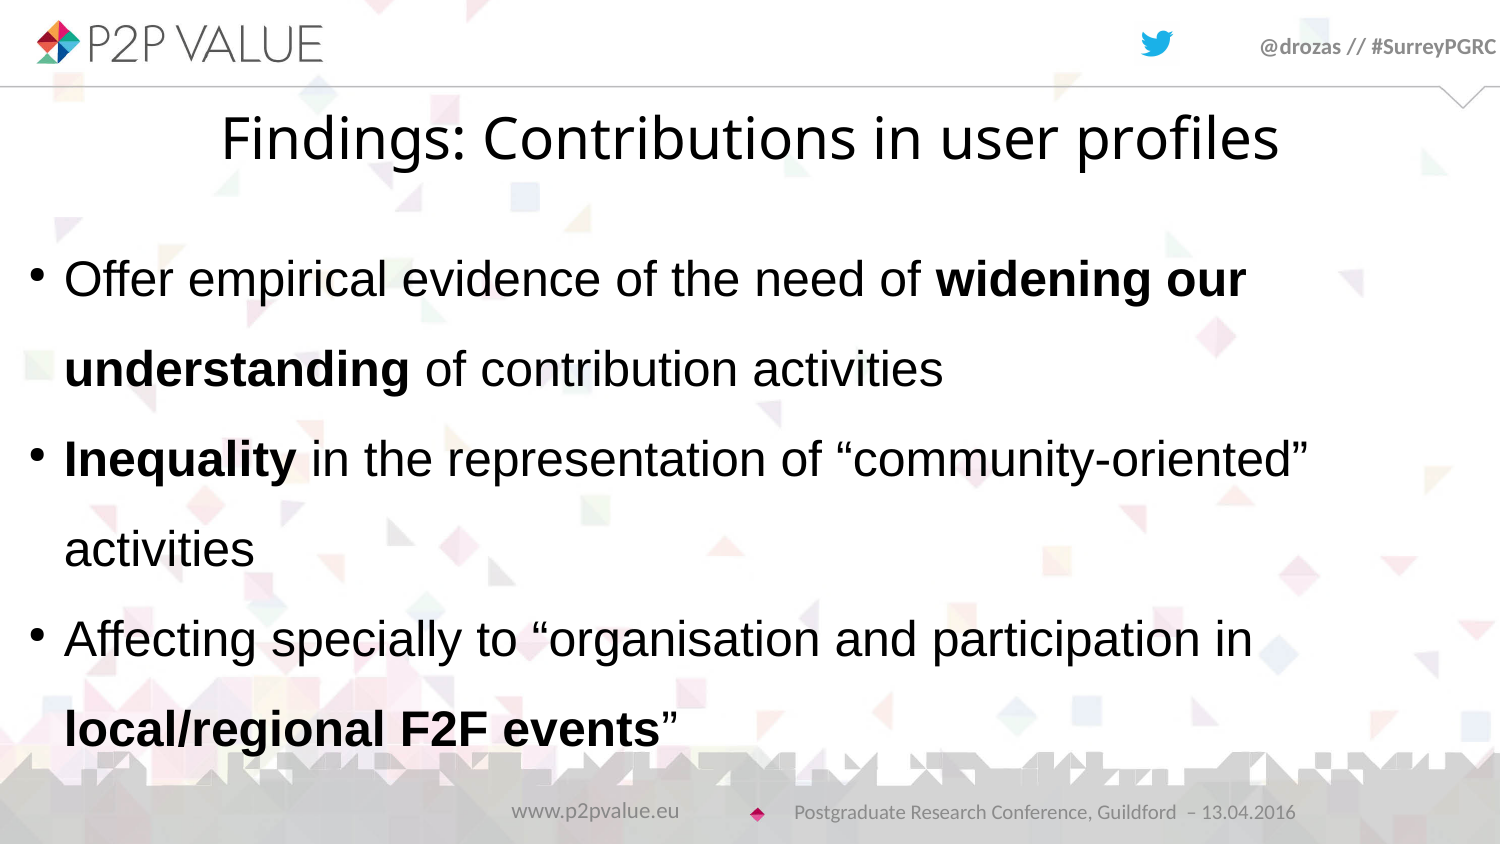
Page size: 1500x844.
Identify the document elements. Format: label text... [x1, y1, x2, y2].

subtitle Offer empirical evidence of the need of widening our understanding of contribution activities Inequality in the representation of “community-oriented” activities Affecting specially to “organisation and participation in local/regional F2F events” [15, 210, 1496, 766]
text_box @drozas // #SurreyPGRC [1155, 15, 1500, 76]
text_box www.p2pvalue.eu [505, 789, 724, 829]
title Findings: Contributions in user profiles [0, 92, 1500, 181]
picture [0, 0, 1500, 92]
picture [0, 181, 1500, 844]
text_box Postgraduate Research Conference, Guildford – 13.04.2016 [780, 788, 1474, 834]
